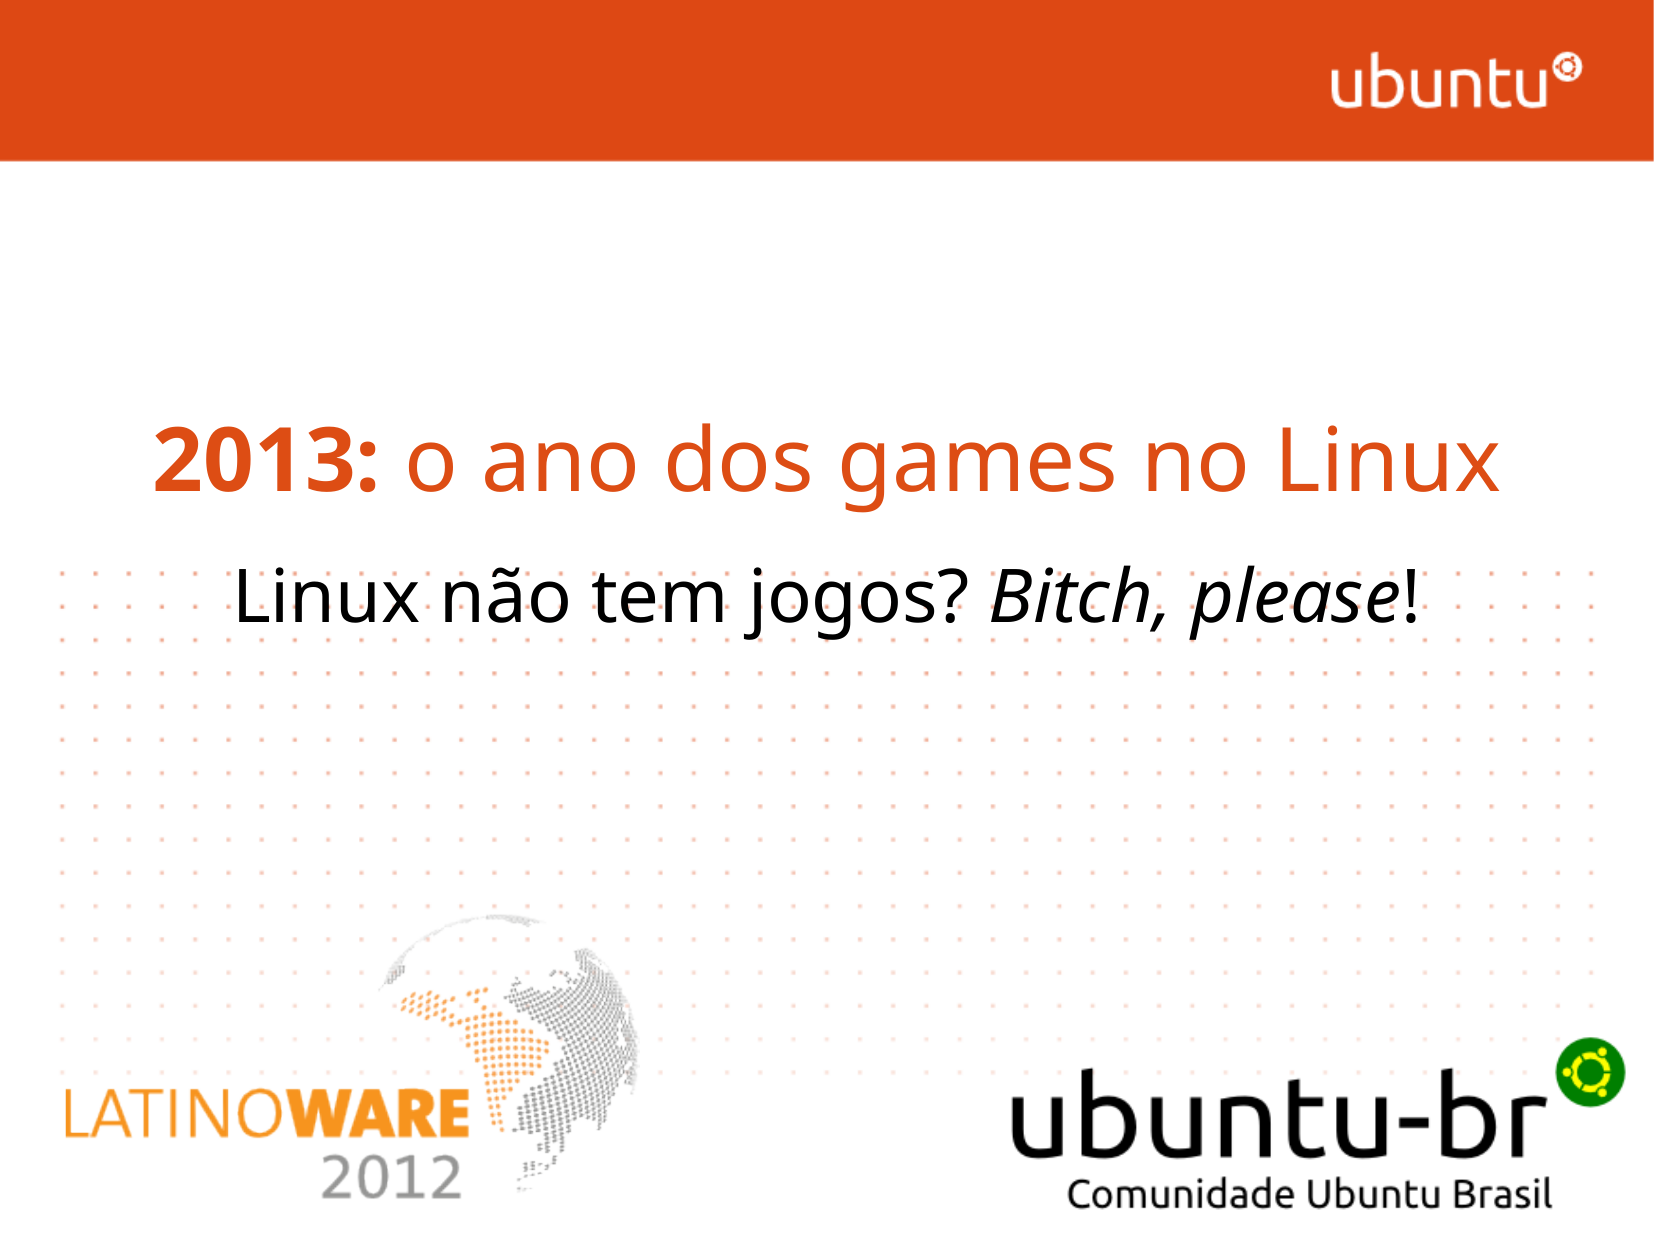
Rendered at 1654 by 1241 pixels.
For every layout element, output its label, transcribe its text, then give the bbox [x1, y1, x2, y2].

picture [0, 0, 1654, 1241]
list 2013: o ano dos games no Linux Linux não tem jogos? Bitch, please! [99, 396, 1555, 650]
